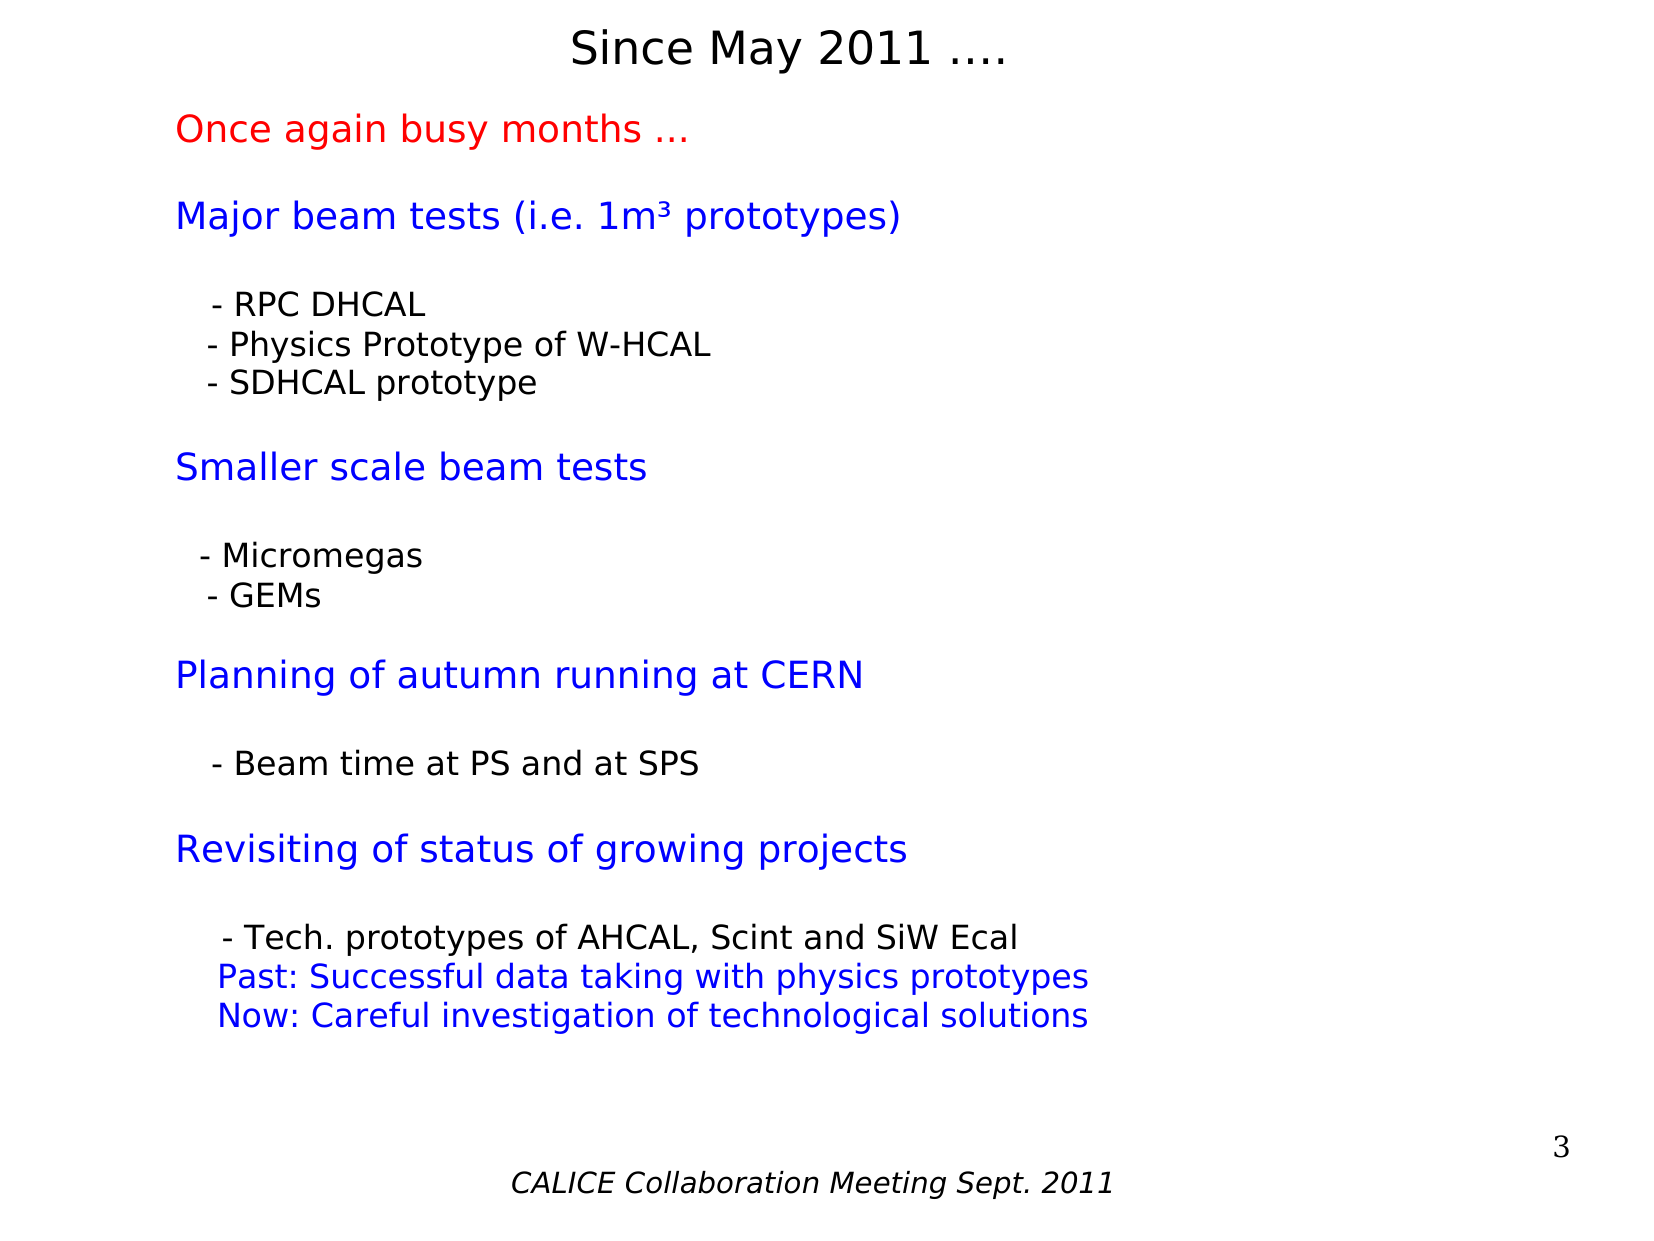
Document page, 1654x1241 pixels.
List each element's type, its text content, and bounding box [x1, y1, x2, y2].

text_box Since May 2011 …. [555, 14, 1025, 83]
text_box Once again busy months ... Major beam tests (i.e. 1m³ prototypes) - RPC DHCAL - Physics Prototype of W-HCAL - SDHCAL prototype Smaller scale beam tests - Micromegas - GEMs Planning of autumn running at CERN - Beam time at PS and at SPS Revisiting of status of growing projects - Tech. prototypes of AHCAL, Scint and SiW Ecal Past: Successful data taking with physics prototypes Now: Careful investigation of technological solutions [160, 100, 1447, 1148]
